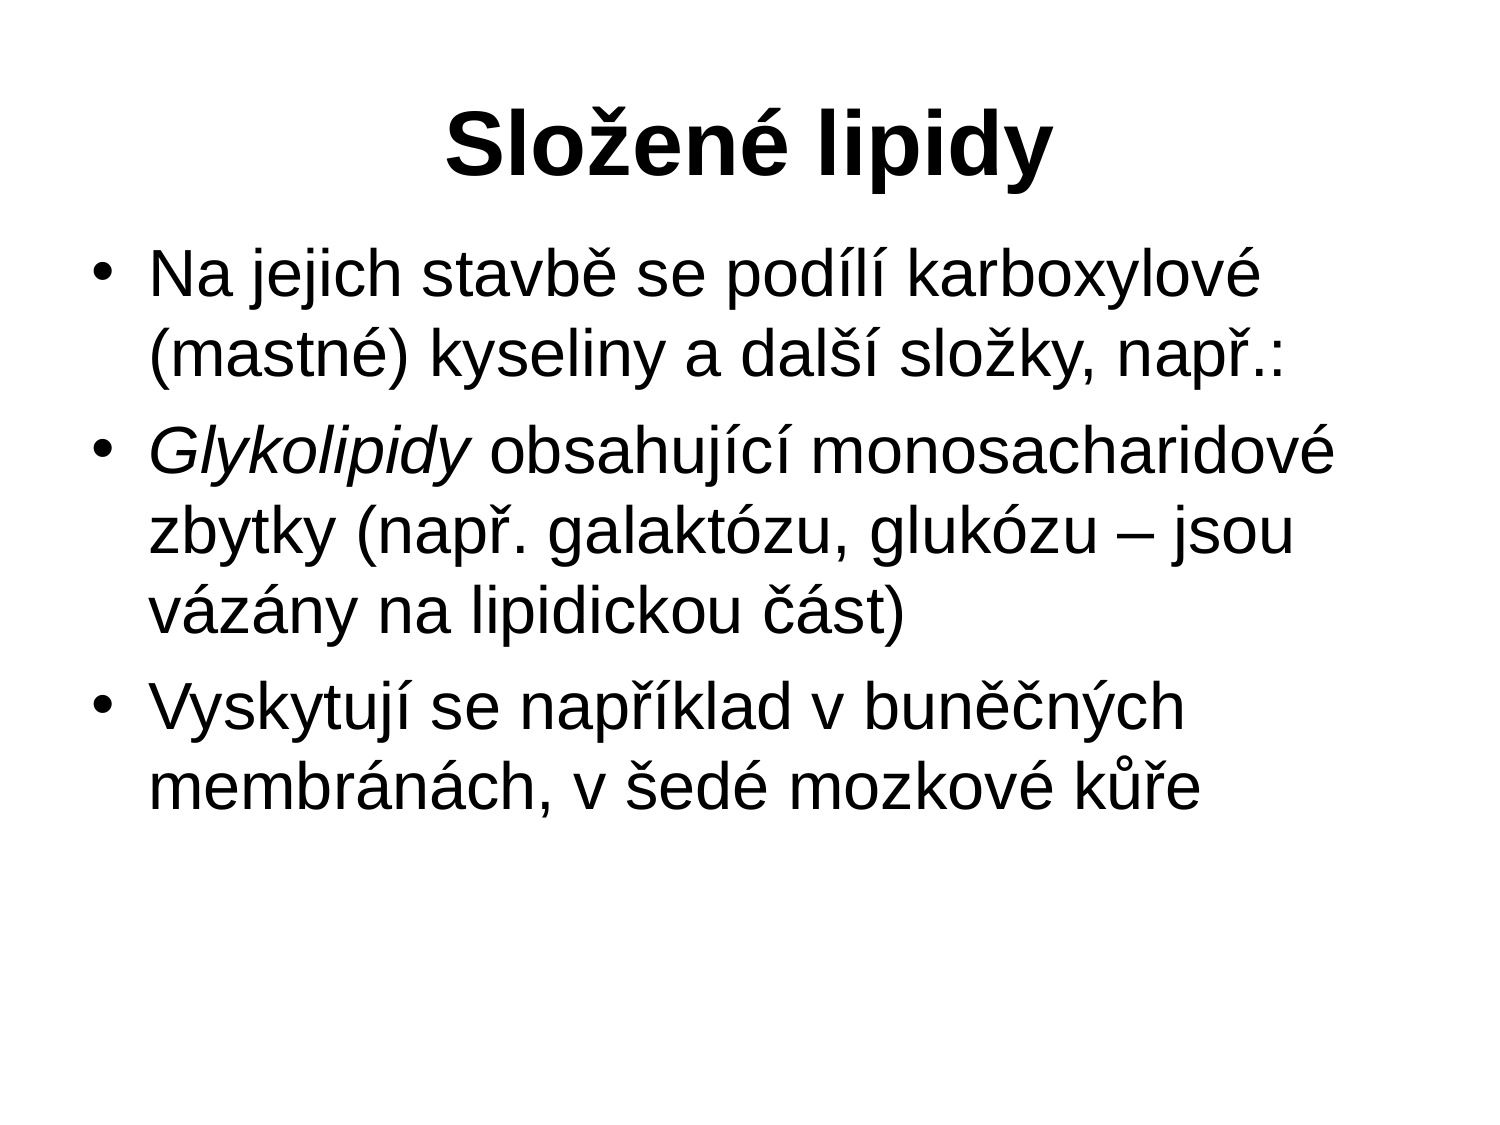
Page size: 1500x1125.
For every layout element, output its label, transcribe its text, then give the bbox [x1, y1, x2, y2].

title Složené lipidy [75, 45, 1426, 233]
list Na jejich stavbě se podílí karboxylové (mastné) kyseliny a další složky, např.: Glykolipidy obsahující monosacharidové zbytky (např. galaktózu, glukózu – jsou vázány na lipidickou část) Vyskytují se například v buněčných membránách, v šedé mozkové kůře [76, 222, 1427, 1024]
